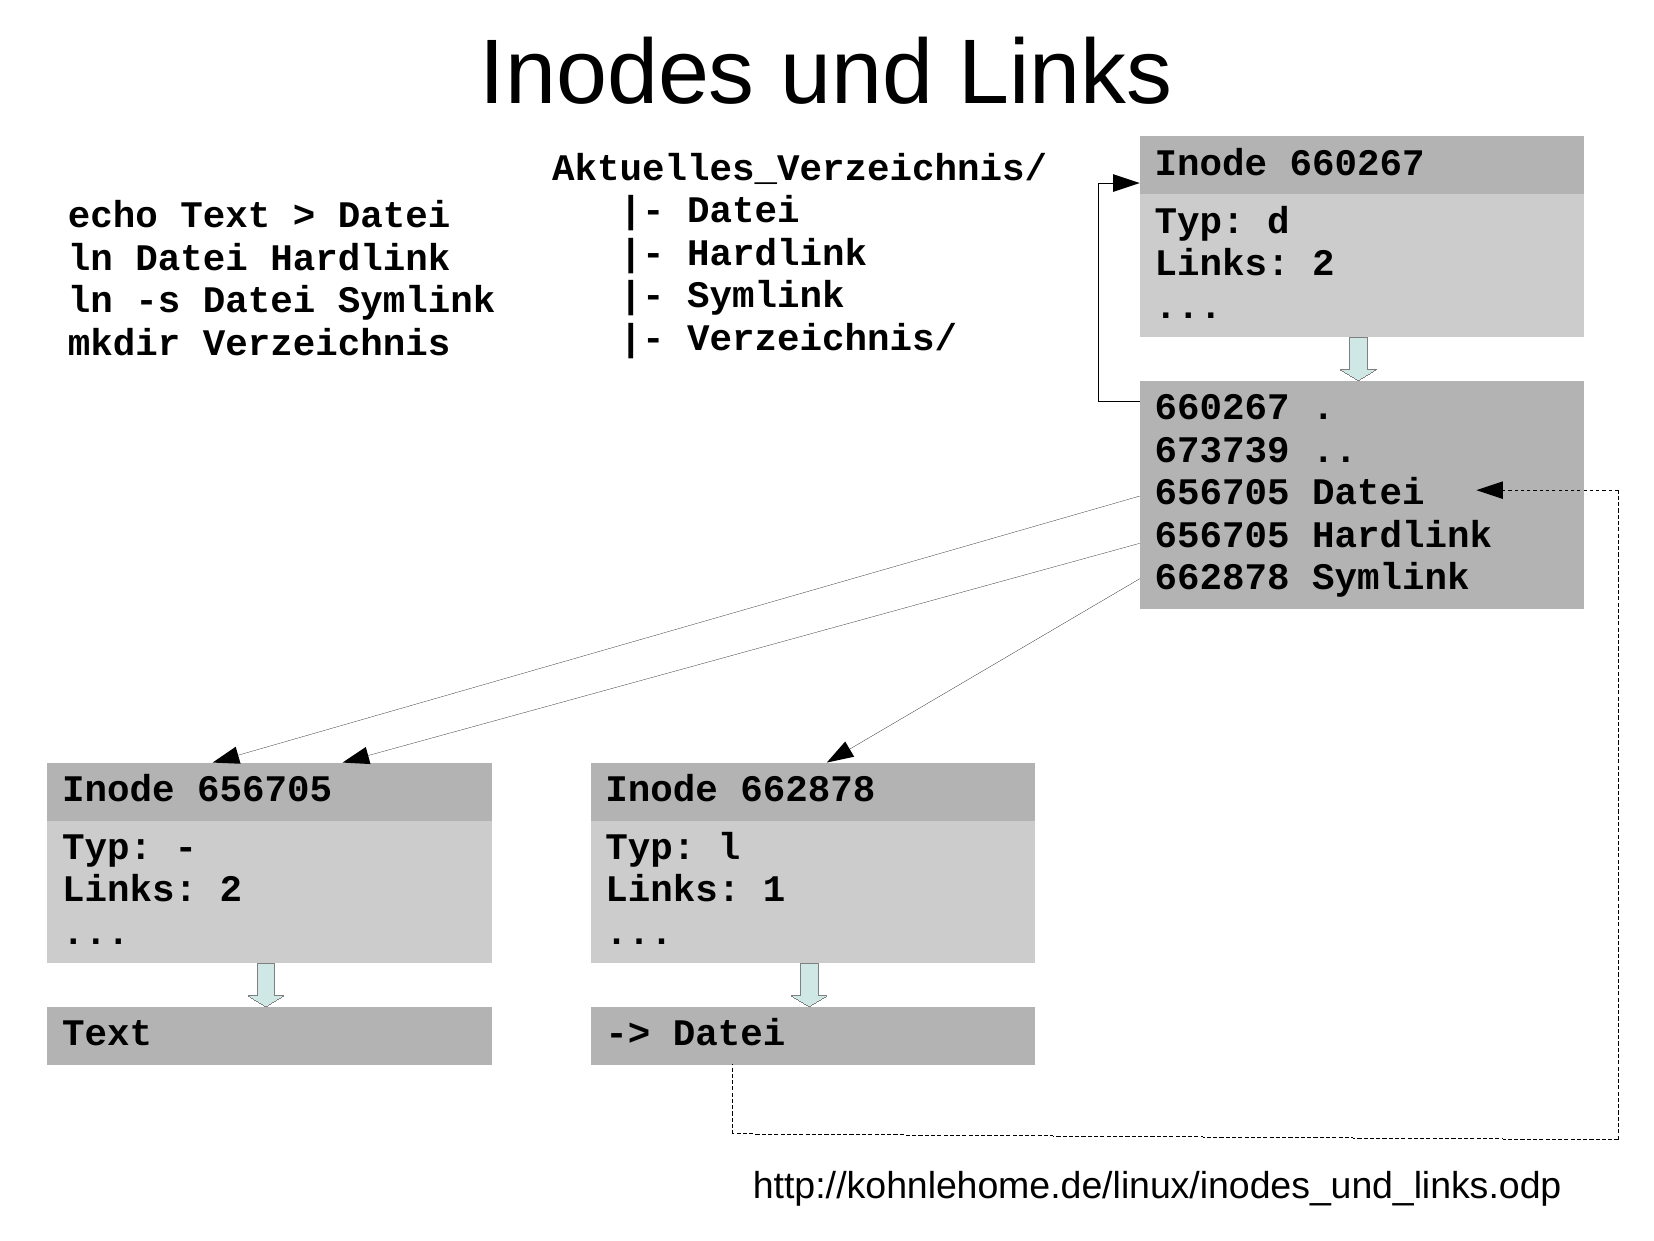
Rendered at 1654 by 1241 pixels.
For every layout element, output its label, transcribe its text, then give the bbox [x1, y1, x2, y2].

table_header Inode 660267 [1140, 136, 1584, 194]
text_box echo Text > Datei ln Datei Hardlink ln -s Datei Symlink mkdir Verzeichnis [53, 188, 511, 459]
table_header Inode 662878 [591, 763, 1035, 821]
text_box [248, 963, 284, 1007]
table_cell Typ: - Links: 2 ... [47, 821, 492, 963]
table_cell Typ: d Links: 2 ... [1140, 194, 1584, 337]
table_cell Typ: l Links: 1 ... [591, 821, 1035, 963]
title Inodes und Links [82, 20, 1571, 124]
table_header -> Datei [591, 1007, 1035, 1065]
text_box Aktuelles_Verzeichnis/ |- Datei |- Hardlink |- Symlink |- Verzeichnis/ [537, 141, 1063, 370]
table_header Text [47, 1007, 492, 1065]
text_box [791, 963, 827, 1007]
text_box http://kohnlehome.de/linux/inodes_und_links.odp [738, 1157, 1577, 1215]
table_header 660267 . 673739 .. 656705 Datei 656705 Hardlink 662878 Symlink [1140, 381, 1584, 609]
table_header Inode 656705 [47, 763, 492, 821]
text_box [1340, 337, 1377, 381]
